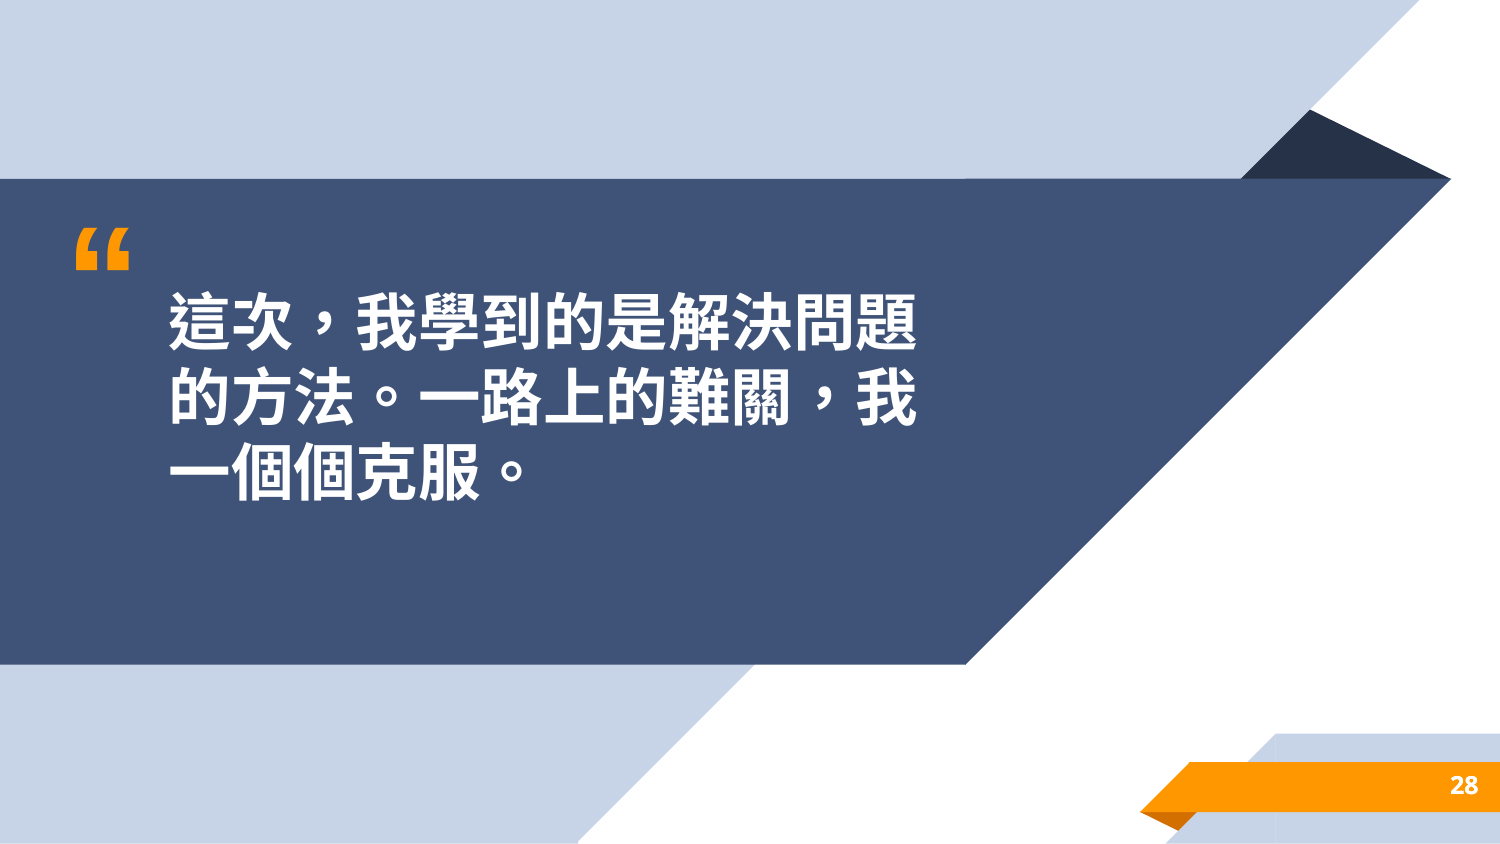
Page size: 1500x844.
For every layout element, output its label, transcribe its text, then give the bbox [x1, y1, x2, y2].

list 這次，我學到的是解決問題的方法。一路上的難關，我一個個克服。 [153, 268, 989, 719]
slide_number <編號> [1249, 760, 1494, 813]
